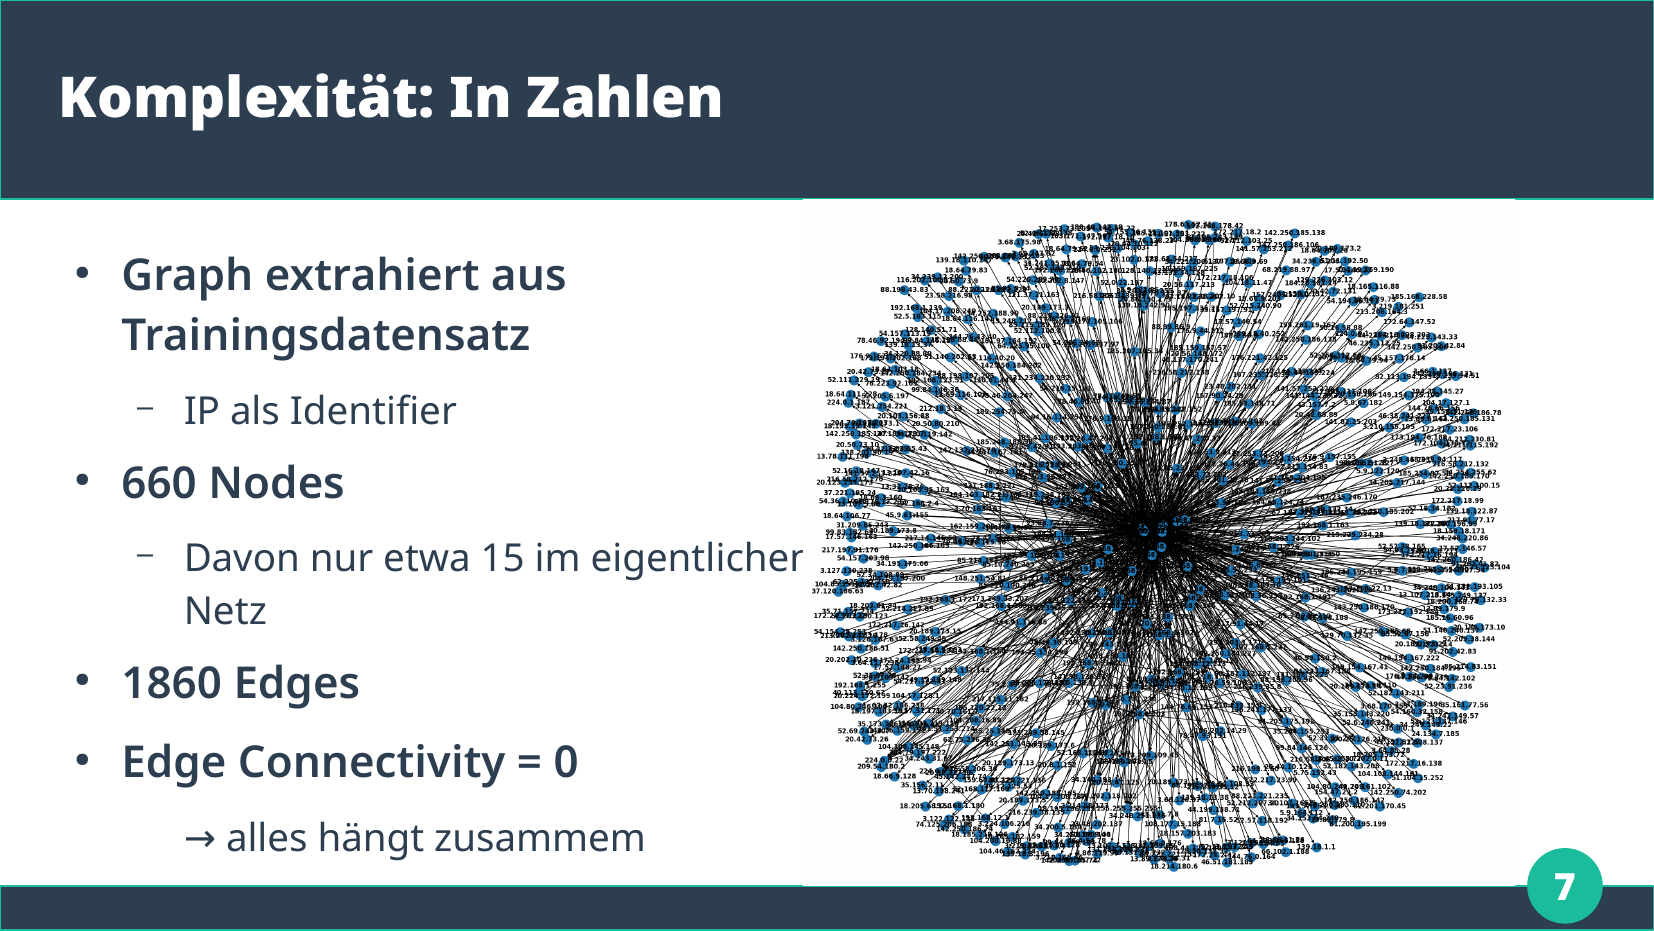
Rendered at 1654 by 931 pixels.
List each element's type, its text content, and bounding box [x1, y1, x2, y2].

list Graph extrahiert aus Trainingsdatensatz IP als Identifier 660 Nodes Davon nur etwa 15 im eigentlichen Netz 1860 Edges Edge Connectivity = 0 → alles hängt zusammem [59, 243, 802, 864]
picture [802, 199, 1516, 886]
title Komplexität: In Zahlen [59, 37, 1595, 155]
